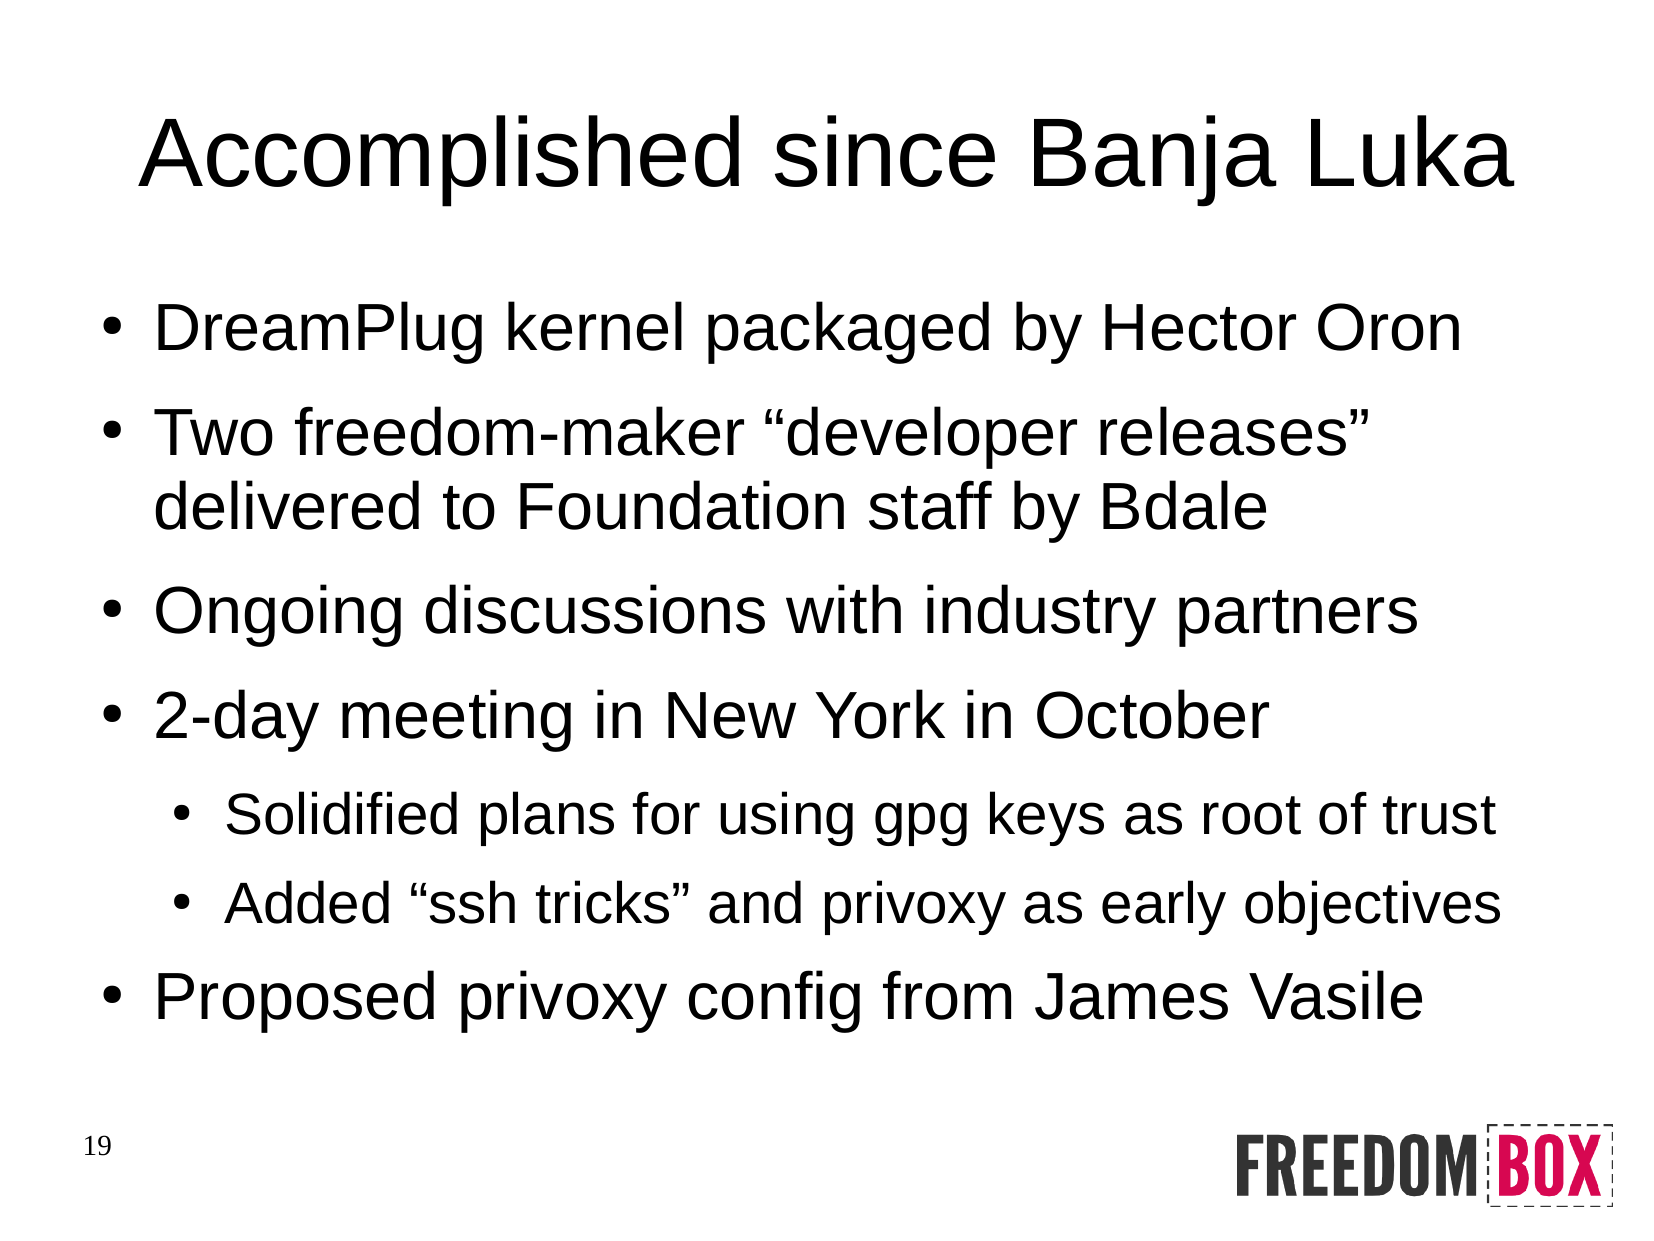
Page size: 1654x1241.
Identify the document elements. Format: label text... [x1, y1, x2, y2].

title Accomplished since Banja Luka [82, 49, 1571, 257]
list DreamPlug kernel packaged by Hector Oron Two freedom-maker “developer releases” delivered to Foundation staff by Bdale Ongoing discussions with industry partners 2-day meeting in New York in October Solidified plans for using gpg keys as root of trust Added “ssh tricks” and privoxy as early objectives Proposed privoxy config from James Vasile [82, 290, 1571, 1109]
picture [1237, 1124, 1613, 1207]
